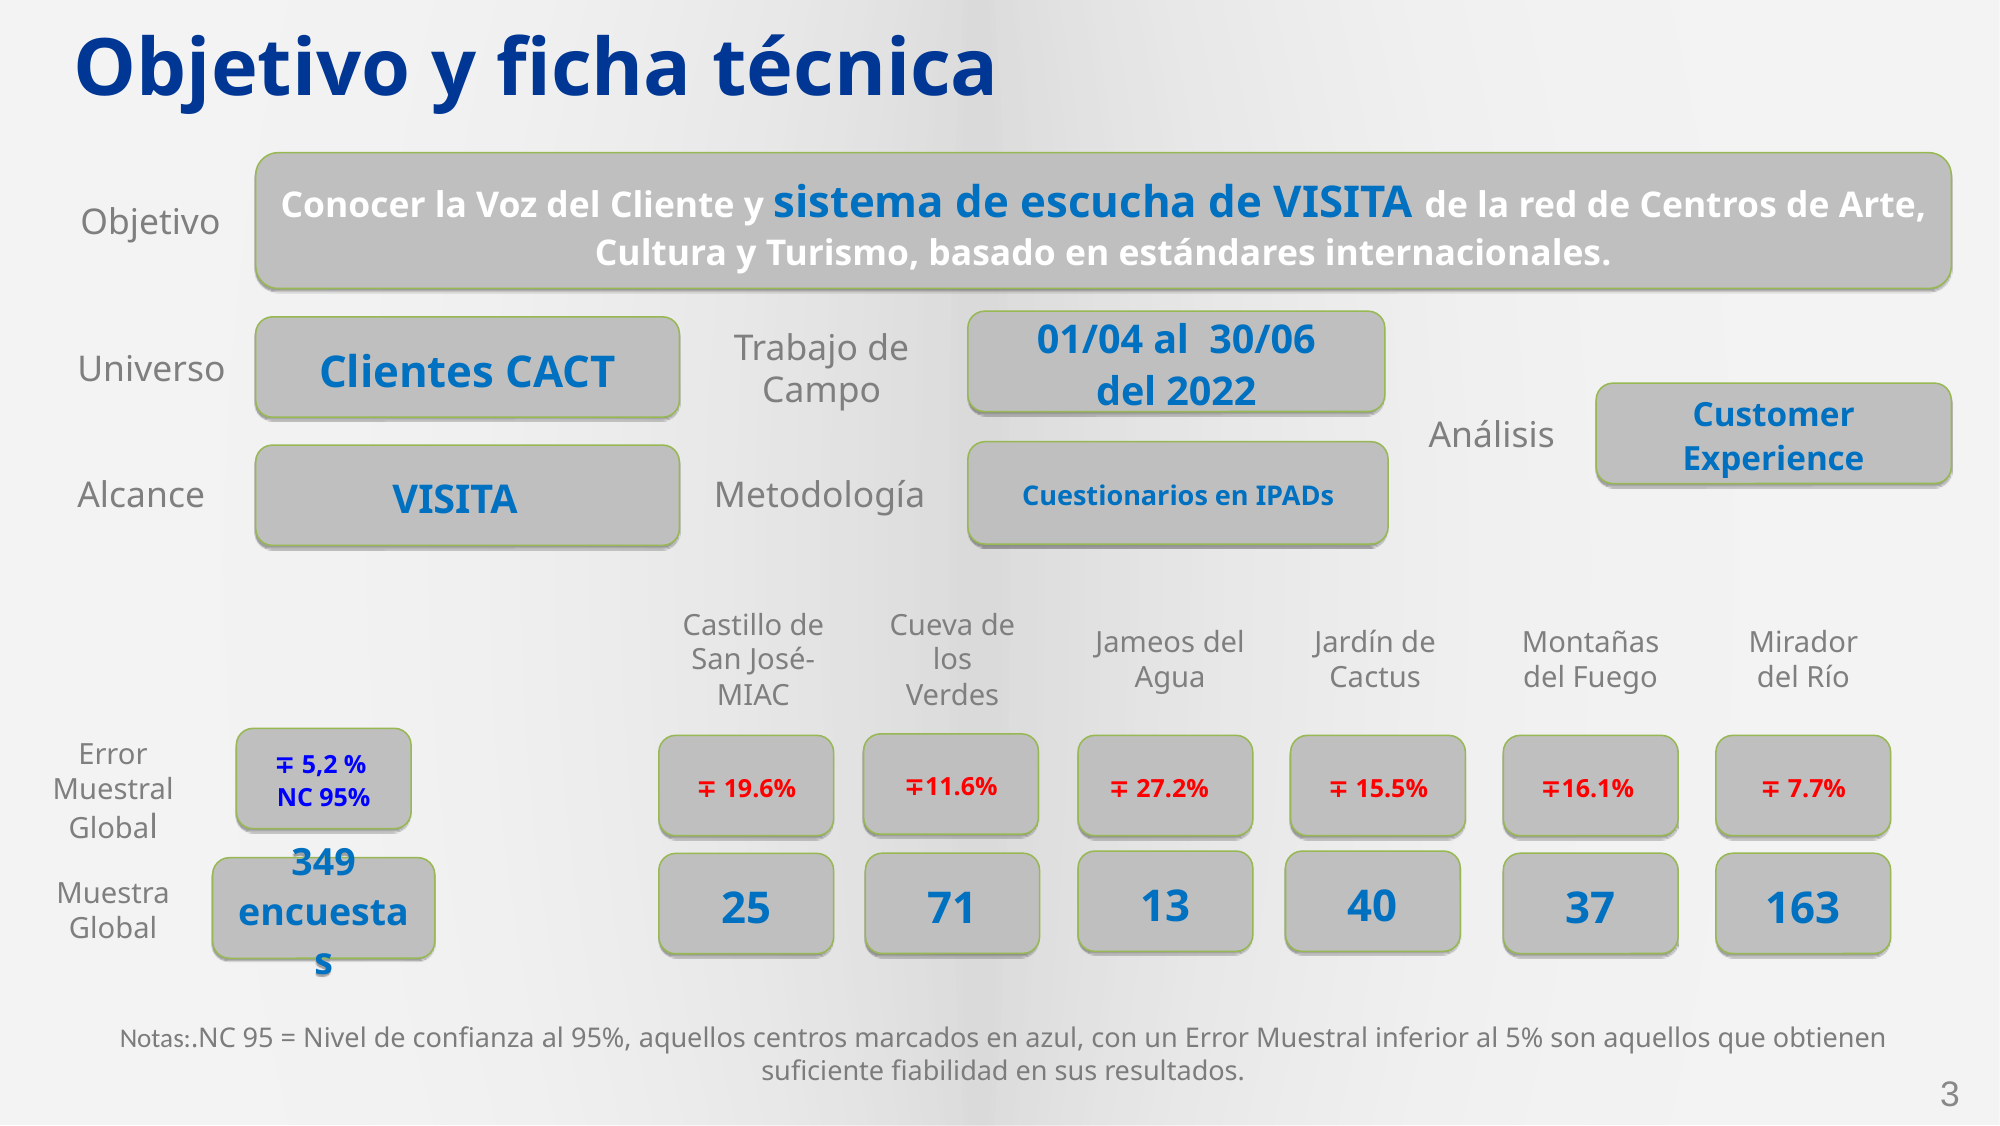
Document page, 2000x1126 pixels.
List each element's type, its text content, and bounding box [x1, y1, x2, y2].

text_box Universo [47, 336, 255, 398]
title Objetivo y ficha técnica [55, 2, 1934, 126]
text_box ∓ 19.6% [658, 735, 834, 836]
text_box 01/04 al 30/06 del 2022 [967, 311, 1385, 412]
text_box 163 [1715, 853, 1891, 954]
text_box ∓ 5,2 % NC 95% [236, 728, 412, 829]
text_box 37 [1503, 853, 1679, 954]
text_box 349 encuestas [212, 857, 435, 959]
text_box Alcance [36, 462, 255, 524]
text_box Trabajo de Campo [679, 315, 964, 419]
text_box Clientes CACT [255, 316, 679, 418]
text_box 40 [1285, 851, 1461, 952]
text_box 25 [658, 853, 834, 954]
text_box Customer Experience [1596, 383, 1952, 484]
text_box 13 [1078, 851, 1253, 952]
text_box ∓ 27.2% [1078, 735, 1253, 836]
text_box ∓11.6% [863, 733, 1039, 835]
text_box Jardín de Cactus [1266, 605, 1484, 712]
text_box Cueva de los Verdes [865, 605, 1040, 712]
text_box ∓16.1% [1503, 735, 1679, 836]
text_box Castillo de San José-MIAC [641, 605, 865, 712]
text_box ∓ 15.5% [1290, 735, 1466, 836]
text_box Mirador del Río [1715, 605, 1891, 712]
text_box Notas:.NC 95 = Nivel de confianza al 95%, aquellos centros marcados en azul, con un Error Muestral inferior al 5% son aquellos que obtienen suficiente fiabilidad en sus resultados. [54, 1011, 1952, 1126]
text_box Montañas del Fuego [1503, 605, 1679, 712]
text_box ∓ 7.7% [1715, 735, 1891, 836]
text_box Muestra Global [0, 865, 217, 954]
text_box Objetivo [46, 190, 255, 251]
slide_number 3 [1609, 1062, 1960, 1122]
text_box Conocer la Voz del Cliente y sistema de escucha de VISITA de la red de Centros de Arte, Cultura y Turismo, basado en estándares internacionales. [255, 152, 1952, 289]
text_box VISITA [255, 445, 680, 546]
text_box Análisis [1387, 402, 1596, 464]
text_box Cuestionarios en IPADs [967, 441, 1389, 545]
text_box Metodología [682, 462, 967, 524]
text_box Error Muestral Global [0, 725, 227, 855]
text_box Jameos del Agua [1063, 605, 1266, 712]
text_box 71 [865, 853, 1040, 954]
